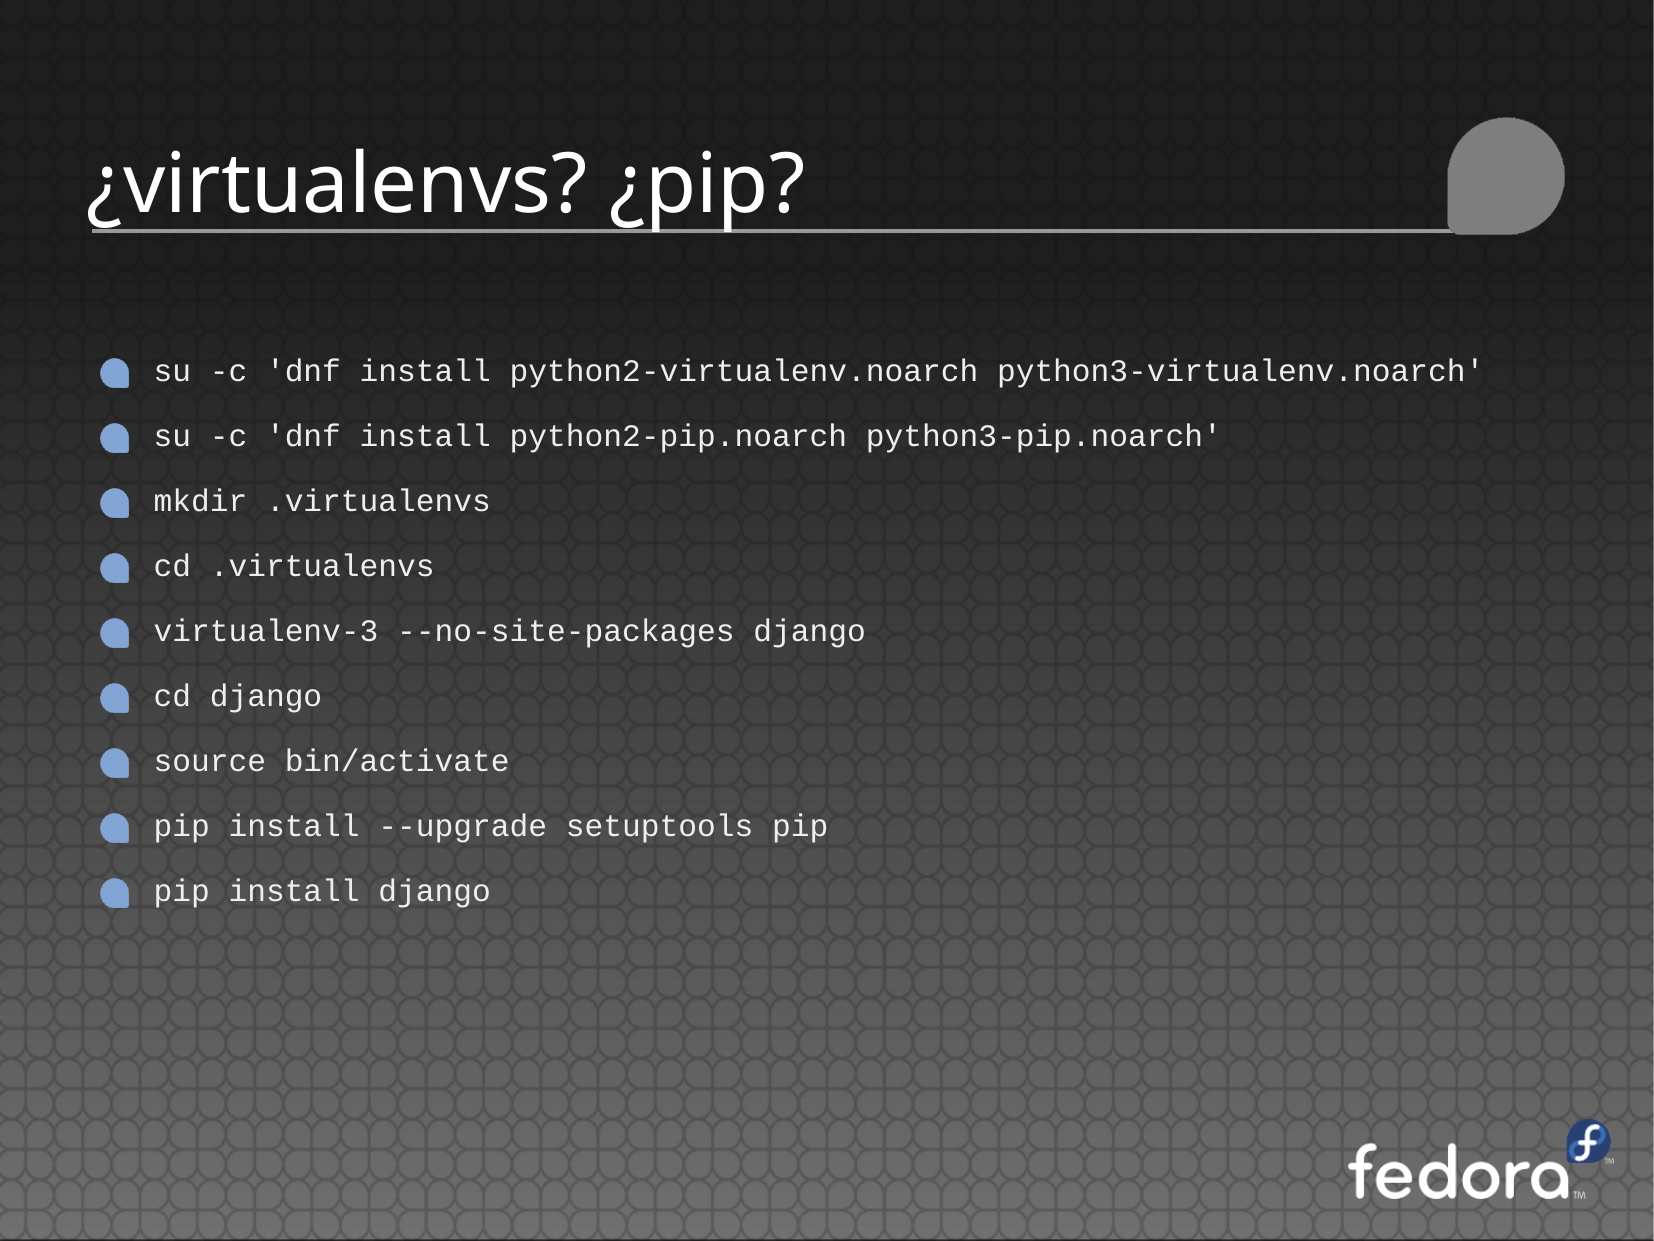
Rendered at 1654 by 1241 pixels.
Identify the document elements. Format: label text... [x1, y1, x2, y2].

title ¿virtualenvs? ¿pip? [86, 112, 1576, 249]
list su -c 'dnf install python2-virtualenv.noarch python3-virtualenv.noarch' su -c 'dnf install python2-pip.noarch python3-pip.noarch' mkdir .virtualenvs cd .virtualenvs virtualenv-3 --no-site-packages django cd django source bin/activate pip install --upgrade setuptools pip pip install django [82, 290, 1571, 1010]
picture [0, 0, 1654, 1241]
